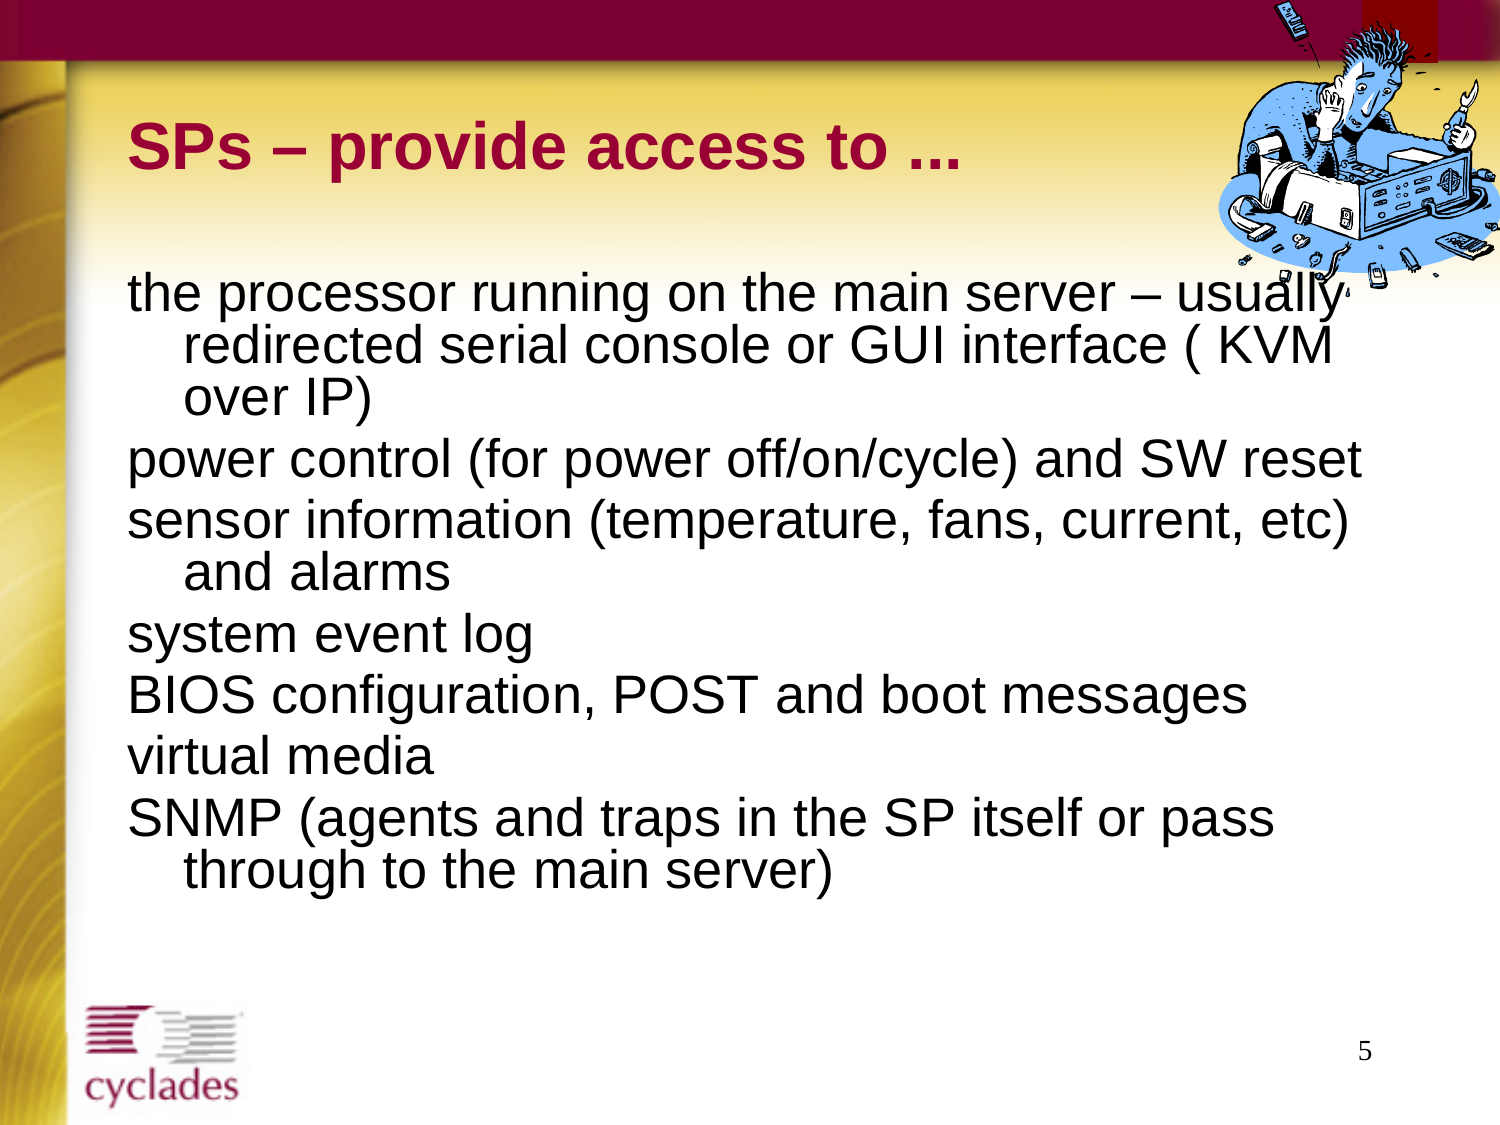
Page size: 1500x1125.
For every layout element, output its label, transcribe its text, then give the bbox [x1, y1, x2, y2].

list the processor running on the main server – usually redirected serial console or GUI interface ( KVM over IP) power control (for power off/on/cycle) and SW reset sensor information (temperature, fans, current, etc) and alarms system event log BIOS configuration, POST and boot messages virtual media SNMP (agents and traps in the SP itself or pass through to the main server) [112, 202, 1388, 1007]
picture [0, 0, 1500, 1125]
title SPs – provide access to ... [112, 77, 1218, 202]
chart [1218, 0, 1500, 299]
